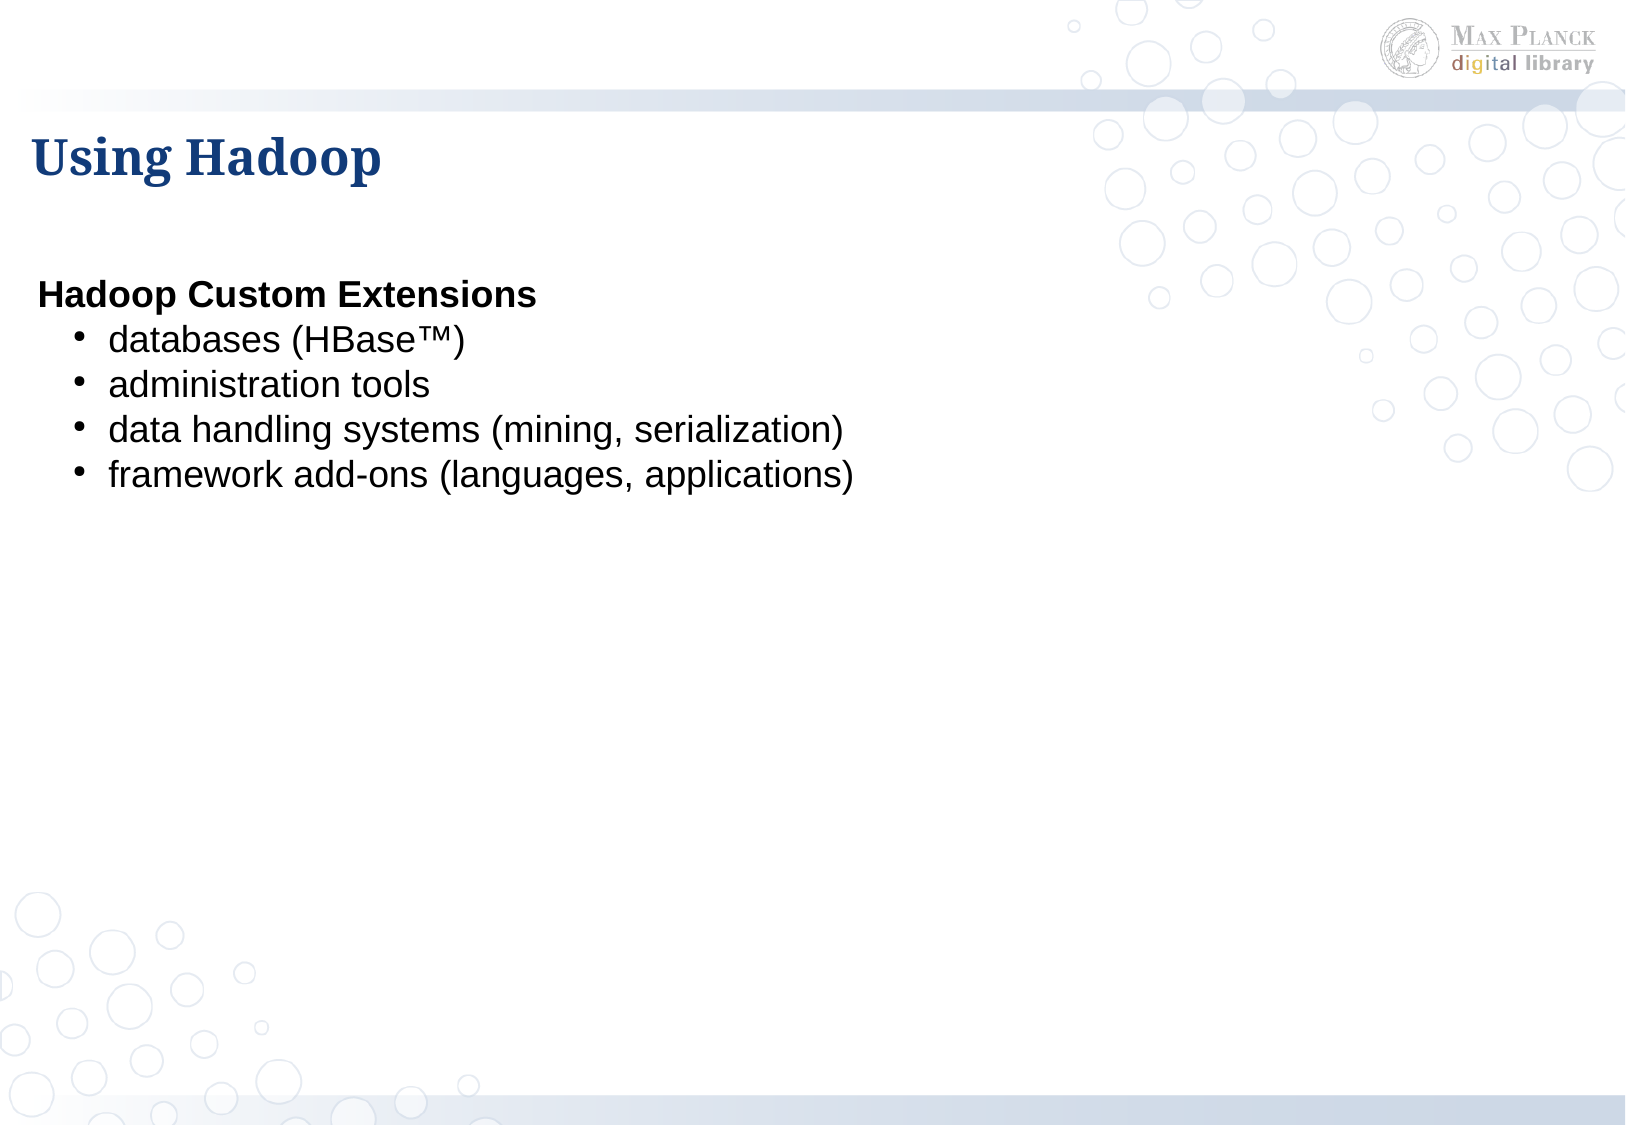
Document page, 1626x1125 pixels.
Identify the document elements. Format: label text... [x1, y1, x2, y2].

text_box Hadoop Custom Extensions databases (HBase™) administration tools data handling systems (mining, serialization) framework add-ons (languages, applications) [37, 269, 1598, 586]
list Using Hadoop [31, 125, 1594, 187]
picture [0, 0, 1626, 1125]
